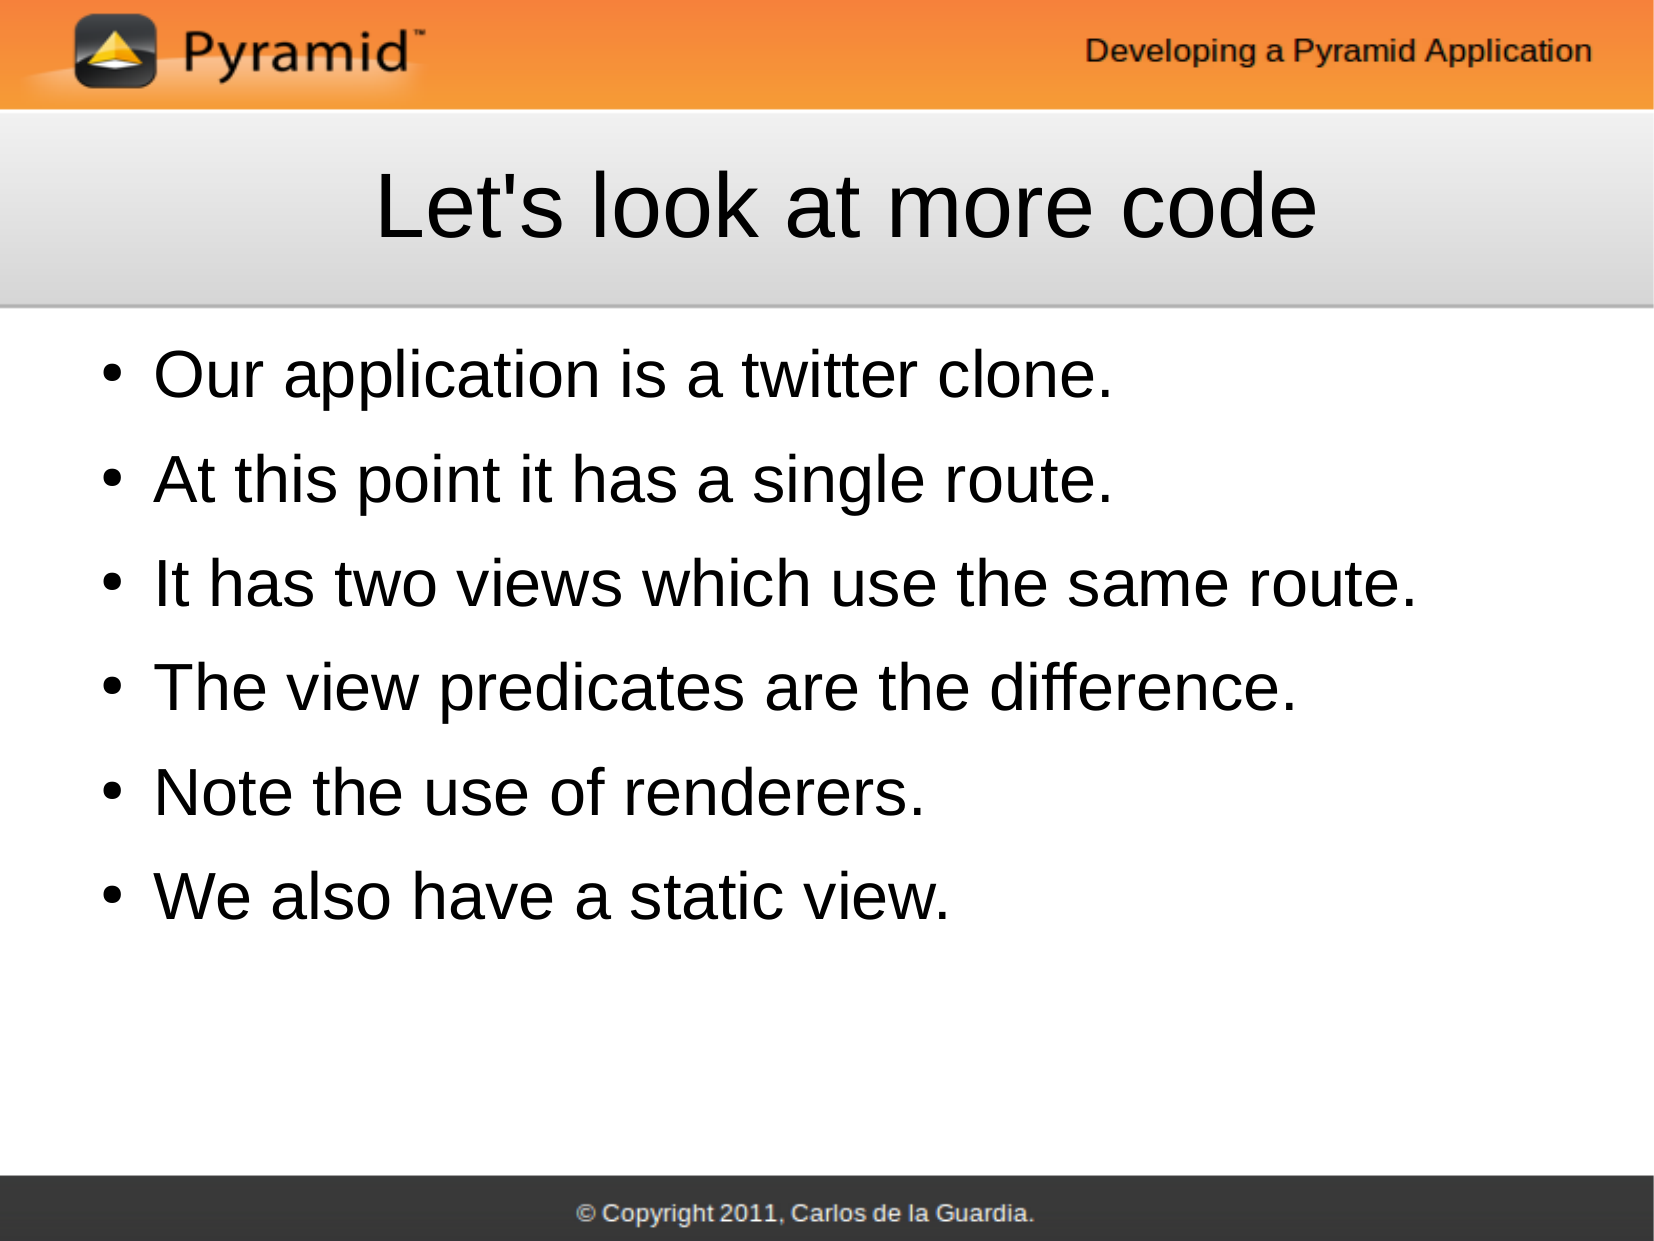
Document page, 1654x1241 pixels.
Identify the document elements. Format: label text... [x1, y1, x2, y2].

title Let's look at more code [82, 112, 1613, 301]
list Our application is a twitter clone. At this point it has a single route. It has two views which use the same route. The view predicates are the difference. Note the use of renderers. We also have a static view. [82, 337, 1571, 1157]
picture [0, 0, 1654, 1241]
